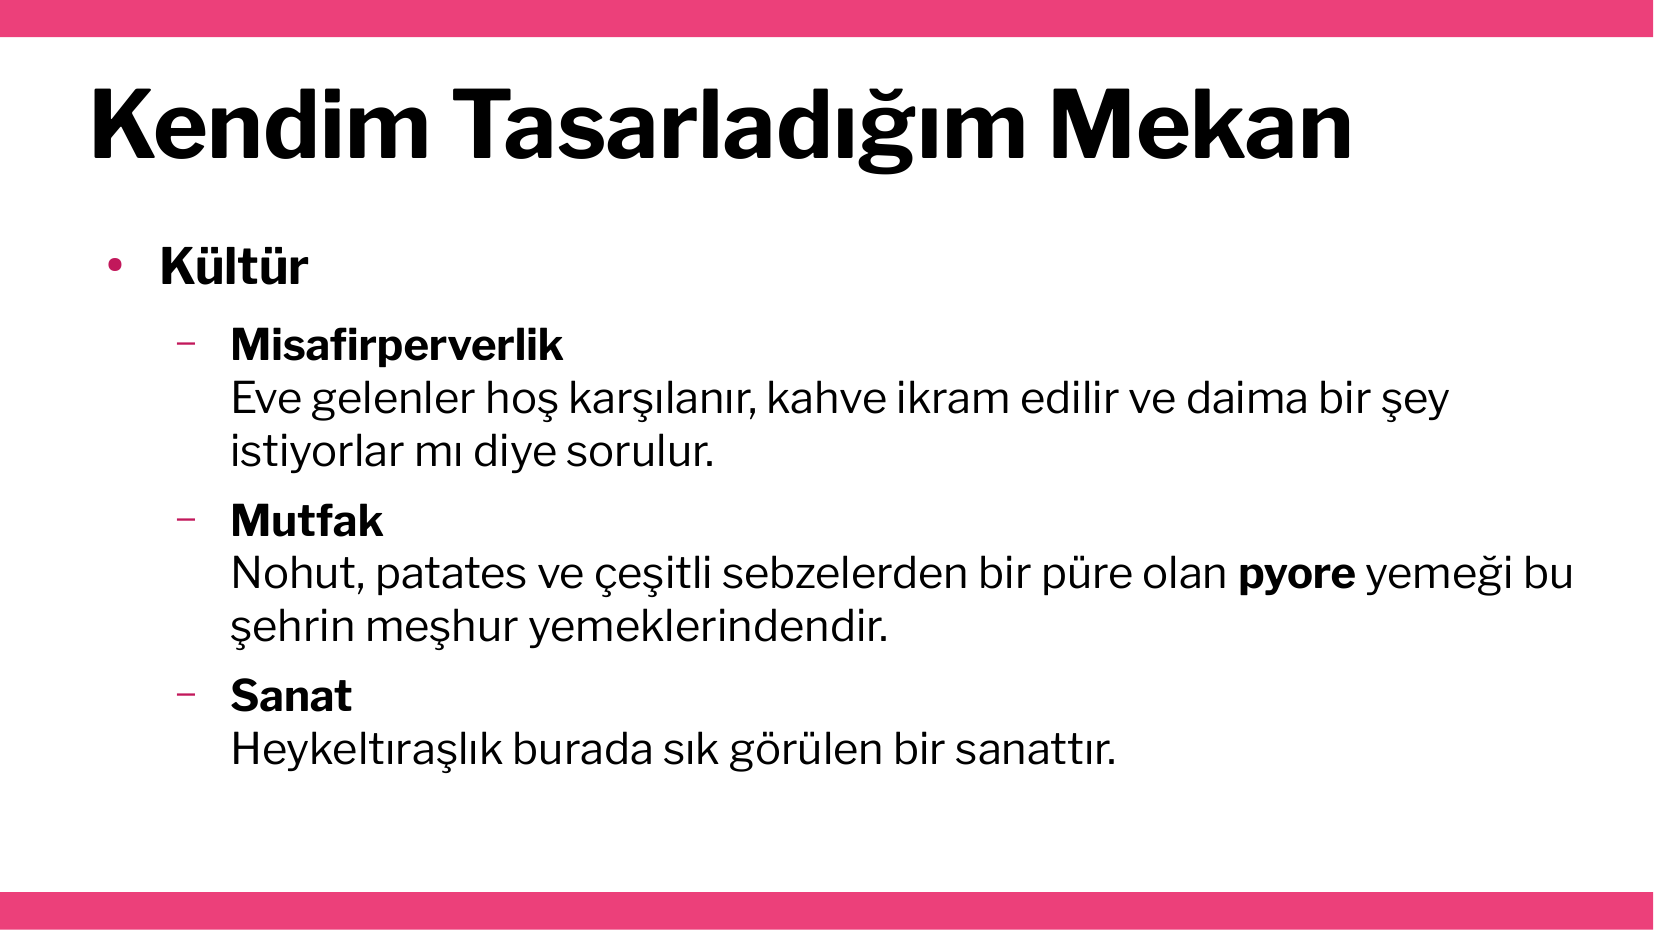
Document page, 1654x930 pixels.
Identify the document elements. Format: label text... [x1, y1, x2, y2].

title Kendim Tasarladığım Mekan [88, 44, 1565, 207]
list Kültür Misafirperverlik Eve gelenler hoş karşılanır, kahve ikram edilir ve daima bir şey istiyorlar mı diye sorulur. Mutfak Nohut, patates ve çeşitli sebzelerden bir püre olan pyore yemeği bu şehrin meşhur yemeklerindendir. Sanat Heykeltıraşlık burada sık görülen bir sanattır. [88, 236, 1576, 863]
